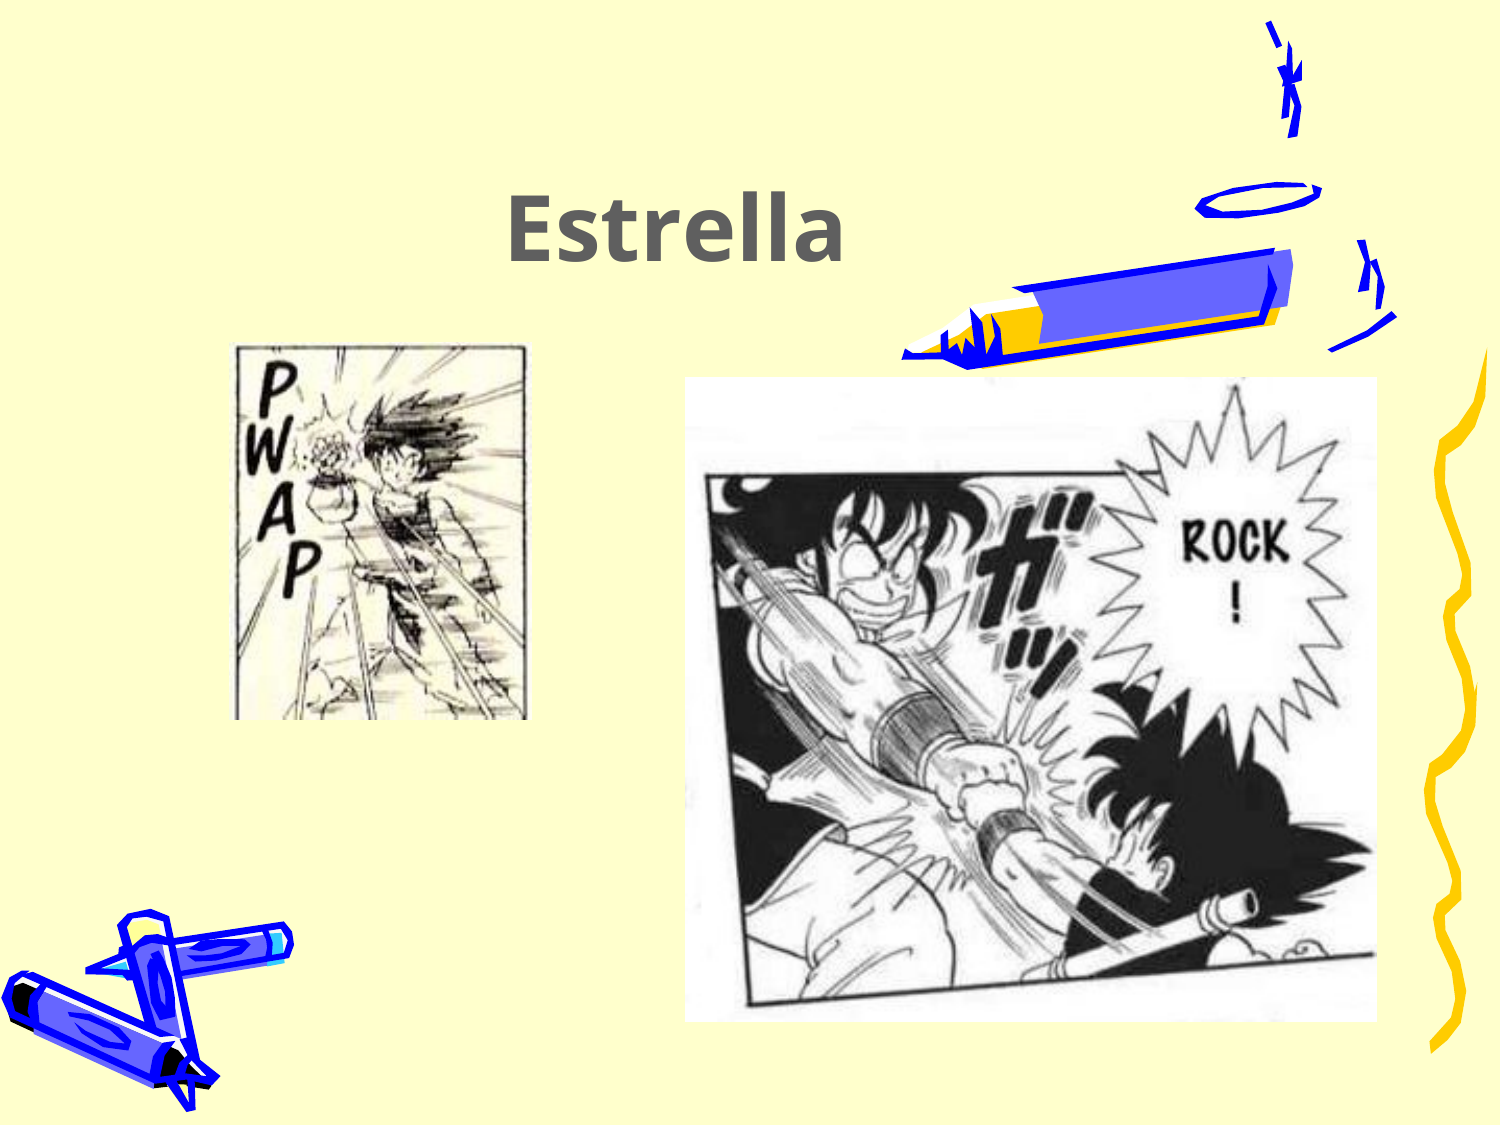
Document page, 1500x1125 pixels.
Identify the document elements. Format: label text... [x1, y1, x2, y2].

picture [229, 342, 532, 720]
picture [685, 377, 1377, 1022]
title Estrella [112, 162, 1240, 288]
